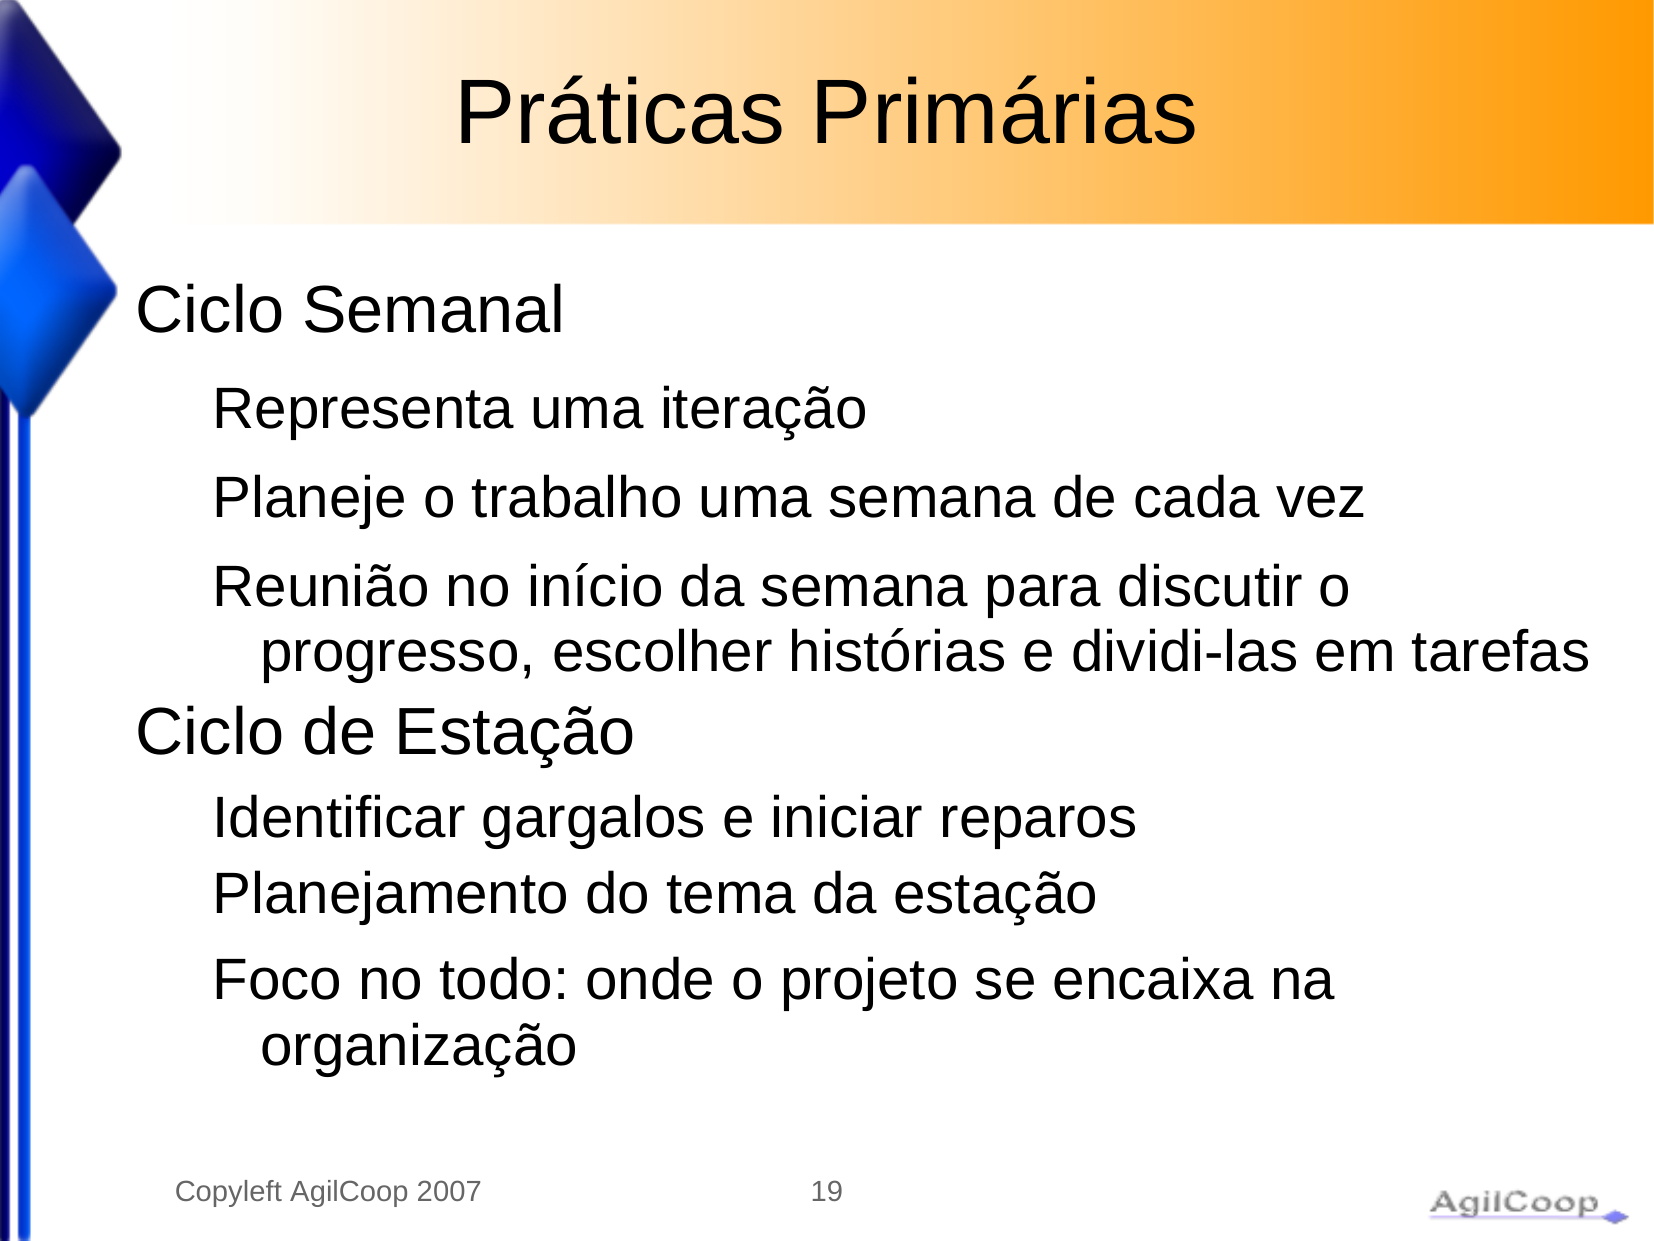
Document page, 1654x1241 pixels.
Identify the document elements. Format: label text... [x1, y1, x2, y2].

list Ciclo Semanal Representa uma iteração Planeje o trabalho uma semana de cada vez Reunião no início da semana para discutir o progresso, escolher histórias e dividi-las em tarefas Ciclo de Estação Identificar gargalos e iniciar reparos Planejamento do tema da estação Foco no todo: onde o projeto se encaixa na organização [118, 271, 1607, 1123]
title Práticas Primárias [82, 8, 1571, 216]
picture [0, 0, 1654, 1241]
